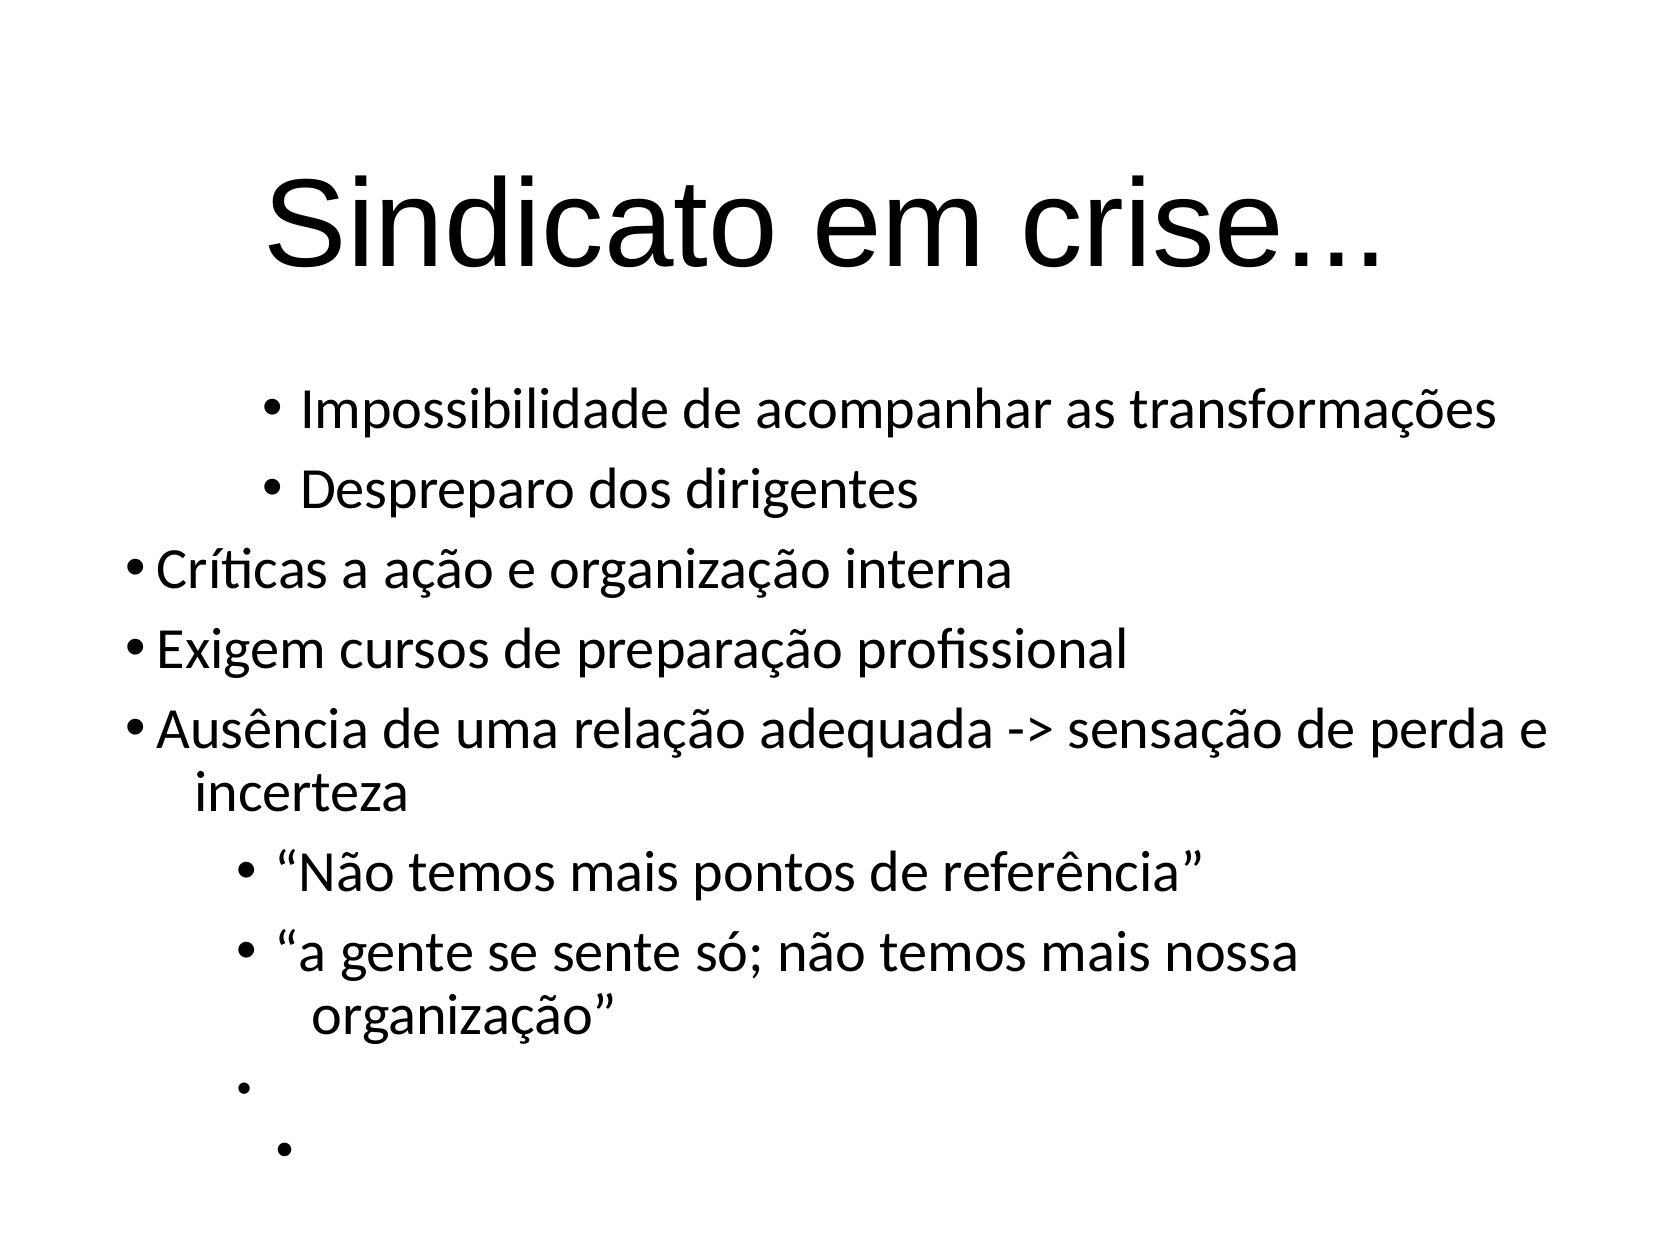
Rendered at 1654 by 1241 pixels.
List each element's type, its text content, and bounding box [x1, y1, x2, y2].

title Sindicato em crise... [113, 141, 1540, 259]
list Impossibilidade de acompanhar as transformações Despreparo dos dirigentes Críticas a ação e organização interna Exigem cursos de preparação profissional Ausência de uma relação adequada -> sensação de perda e incerteza “Não temos mais pontos de referência” “a gente se sente só; não temos mais nossa organização” [125, 378, 1553, 1099]
